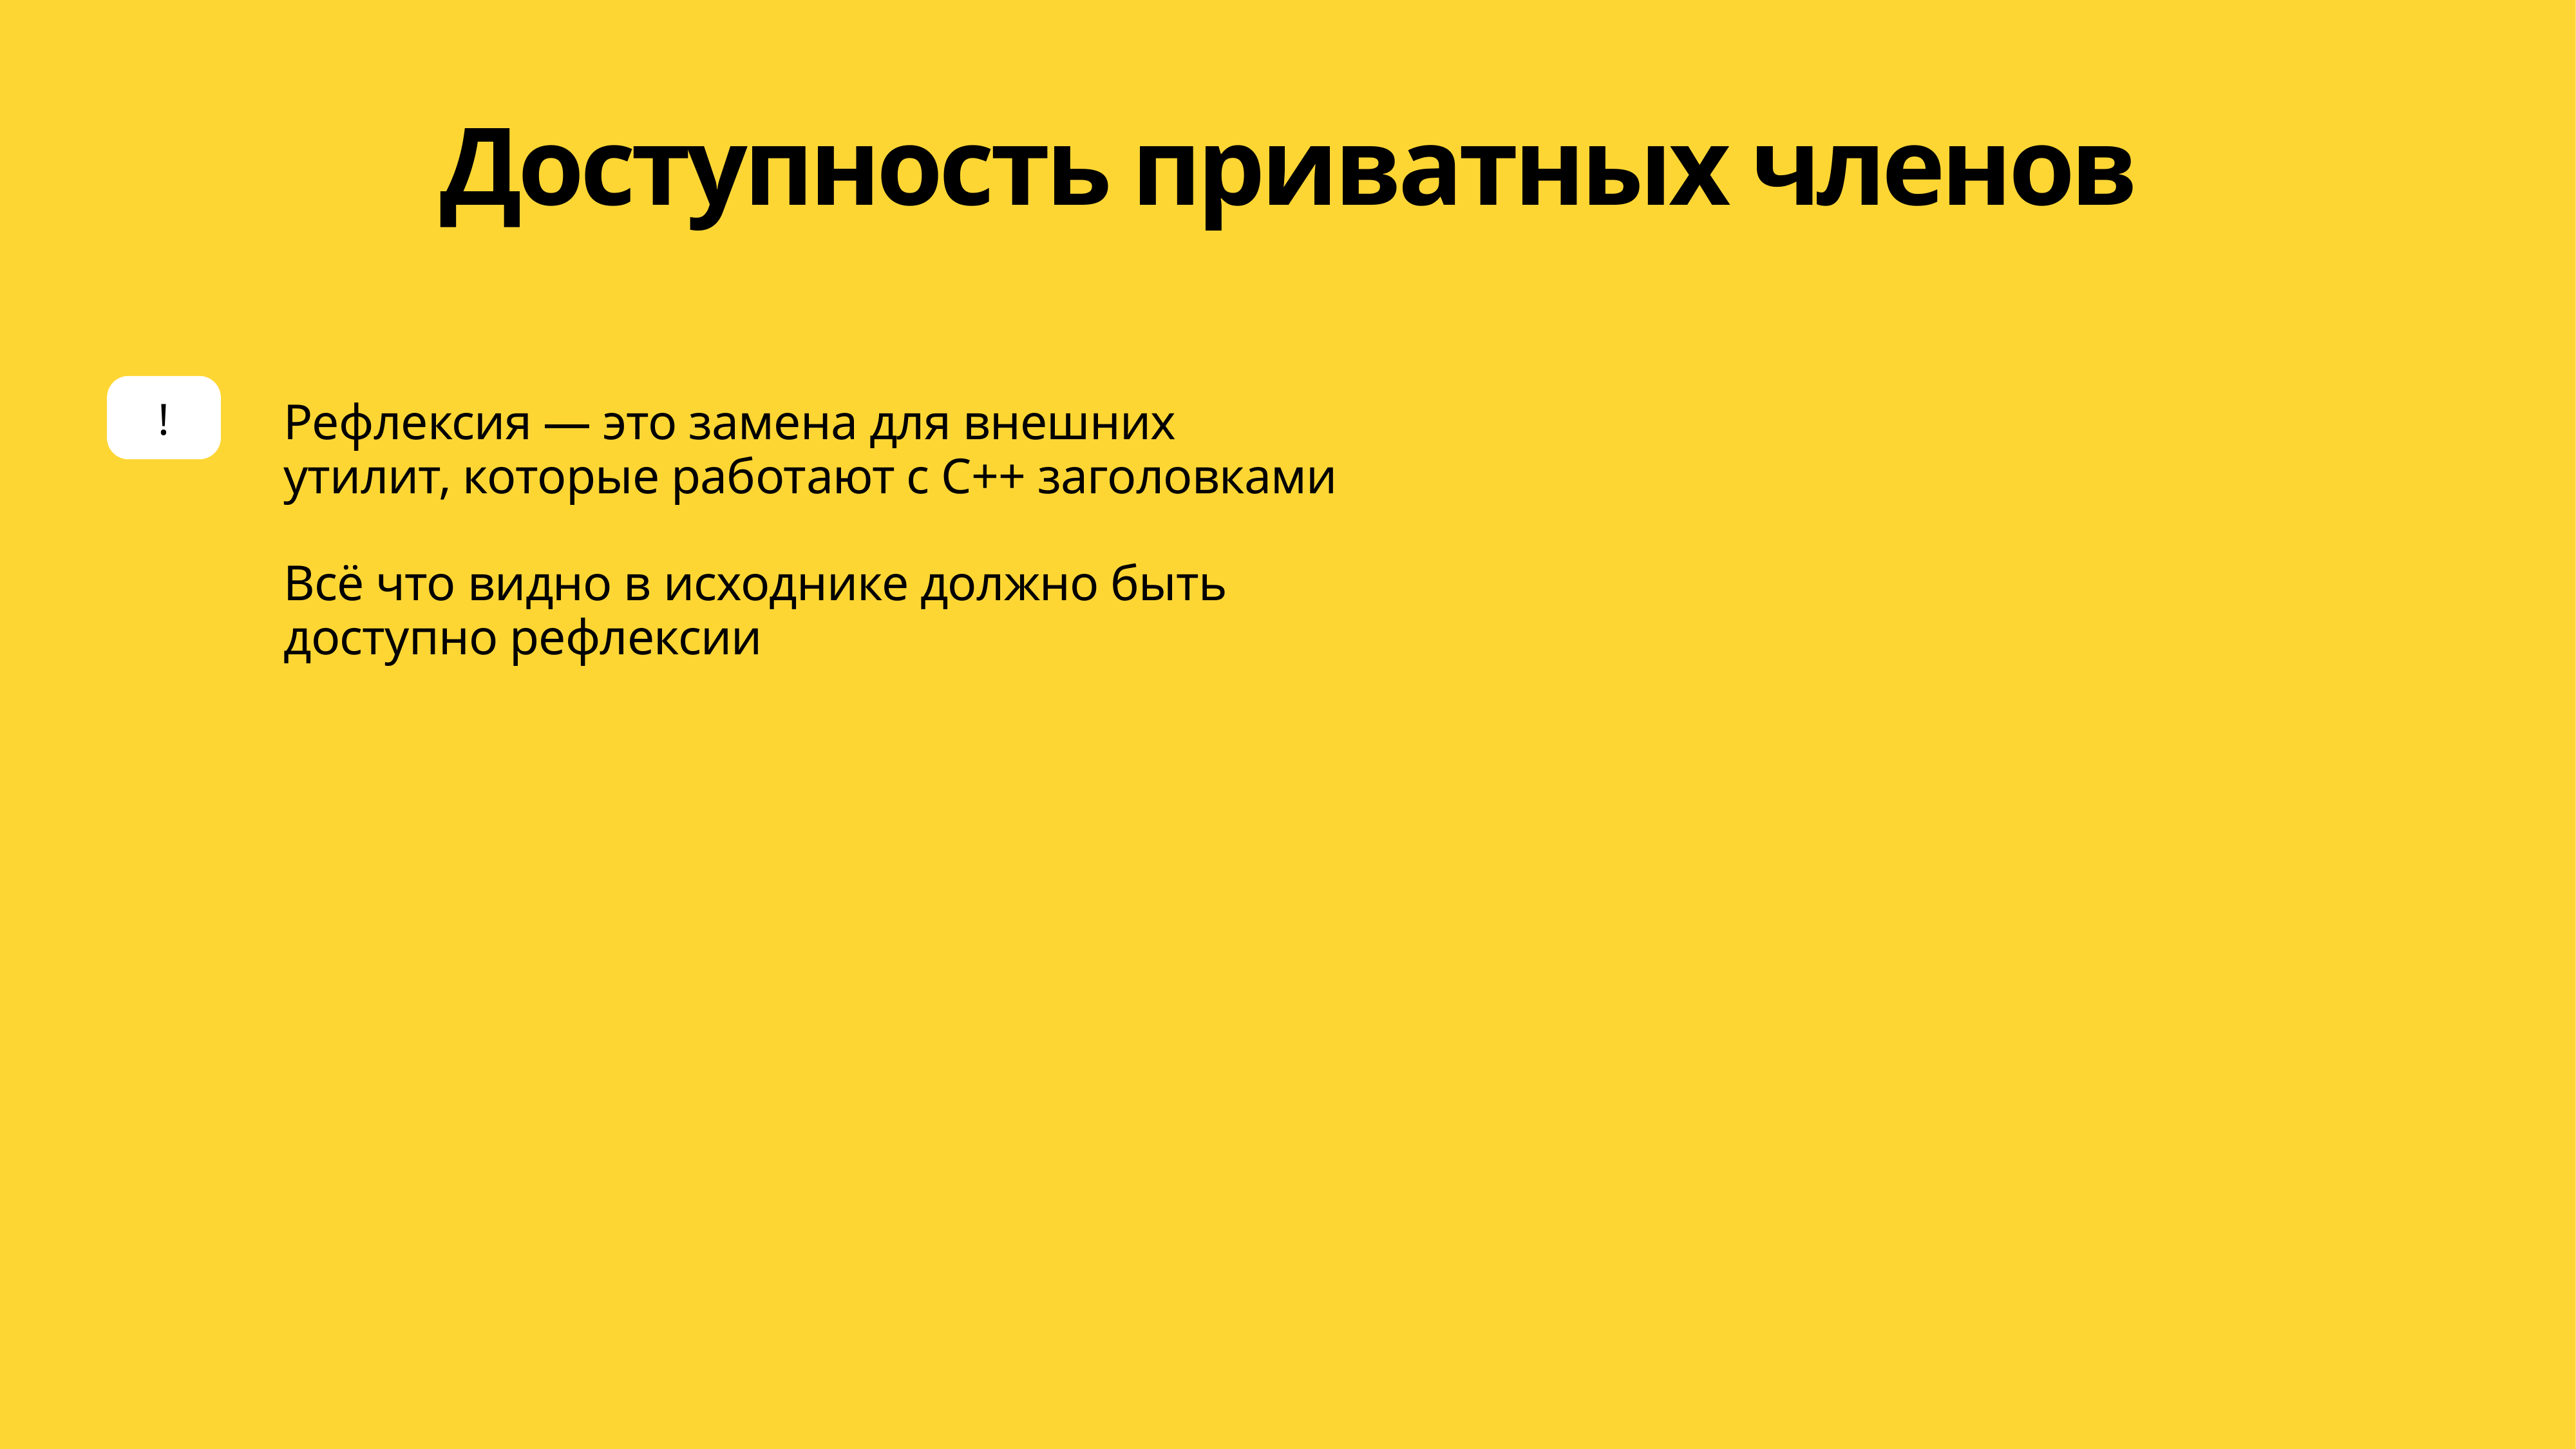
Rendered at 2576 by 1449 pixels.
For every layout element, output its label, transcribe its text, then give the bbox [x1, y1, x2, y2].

title Доступность приватных членов [106, 101, 2473, 228]
text_box ! [107, 375, 221, 460]
text_box Рефлексия — это замена для внешних утилит, которые работают с C++ заголовками Всё что видно в исходнике должно быть доступно рефлексии [283, 395, 1353, 665]
